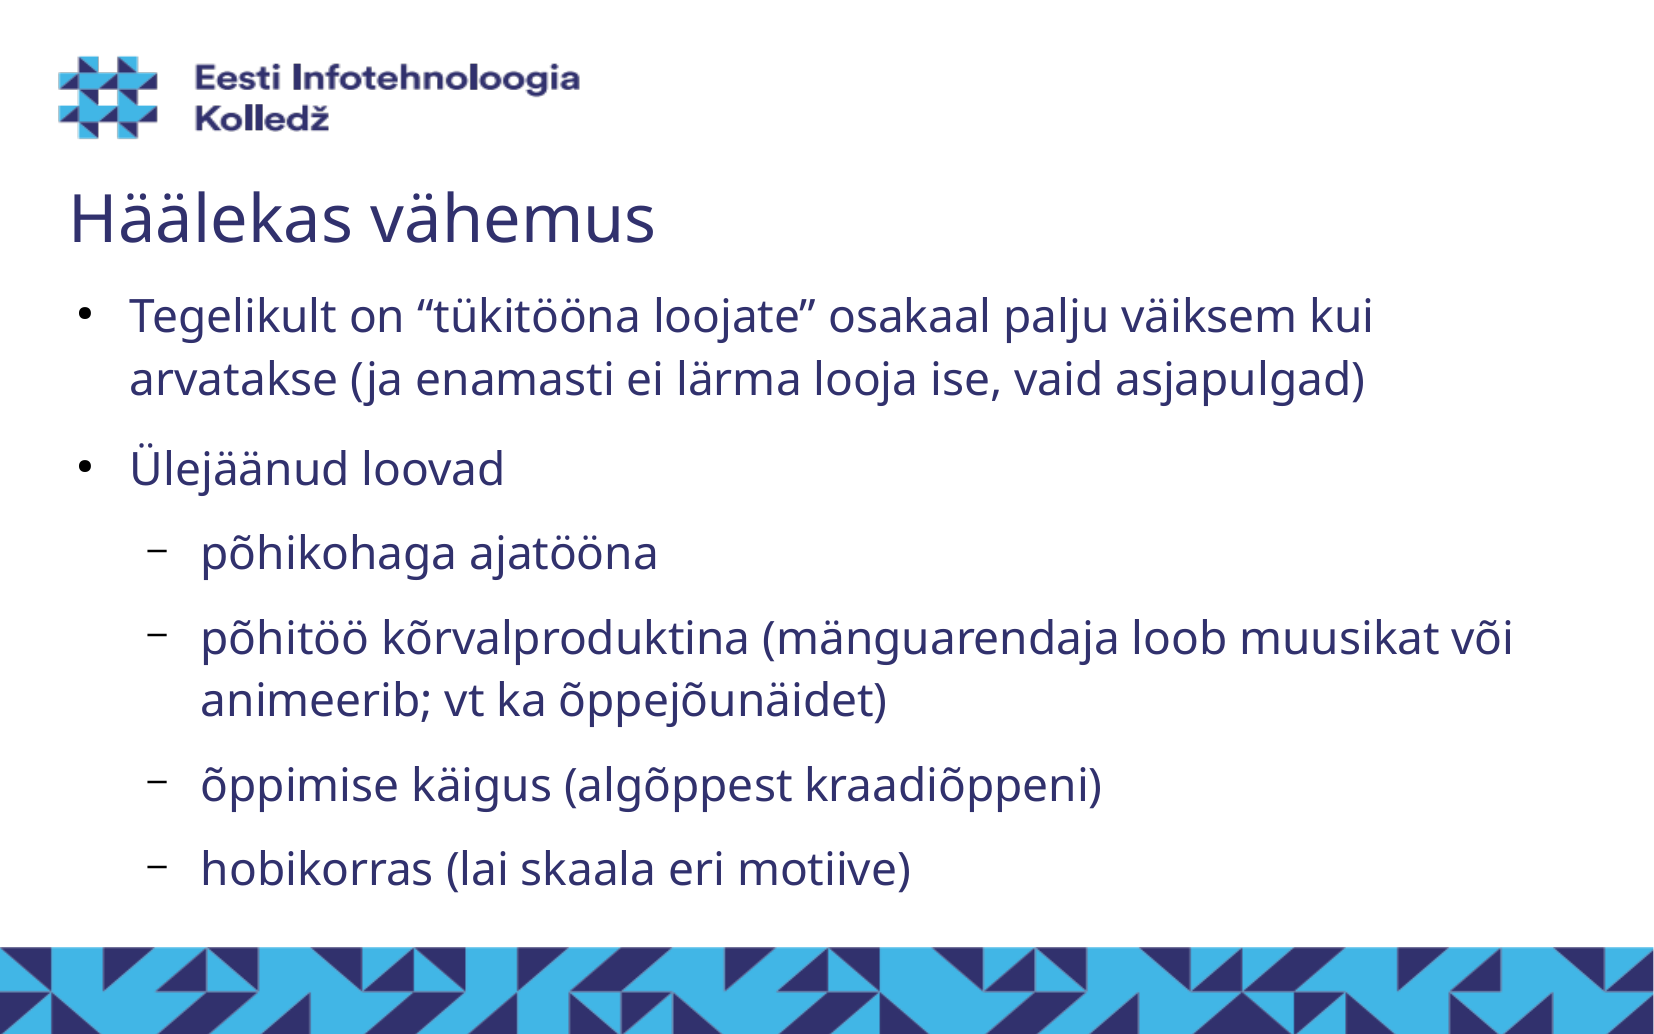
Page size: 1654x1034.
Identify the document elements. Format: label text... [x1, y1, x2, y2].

title Häälekas vähemus [68, 147, 1536, 283]
list Tegelikult on “tükitööna loojate” osakaal palju väiksem kui arvatakse (ja enamasti ei lärma looja ise, vaid asjapulgad) Ülejäänud loovad põhikohaga ajatööna põhitöö kõrvalproduktina (mänguarendaja loob muusikat või animeerib; vt ka õppejõunäidet) õppimise käigus (algõppest kraadiõppeni) hobikorras (lai skaala eri motiive) [59, 283, 1595, 936]
